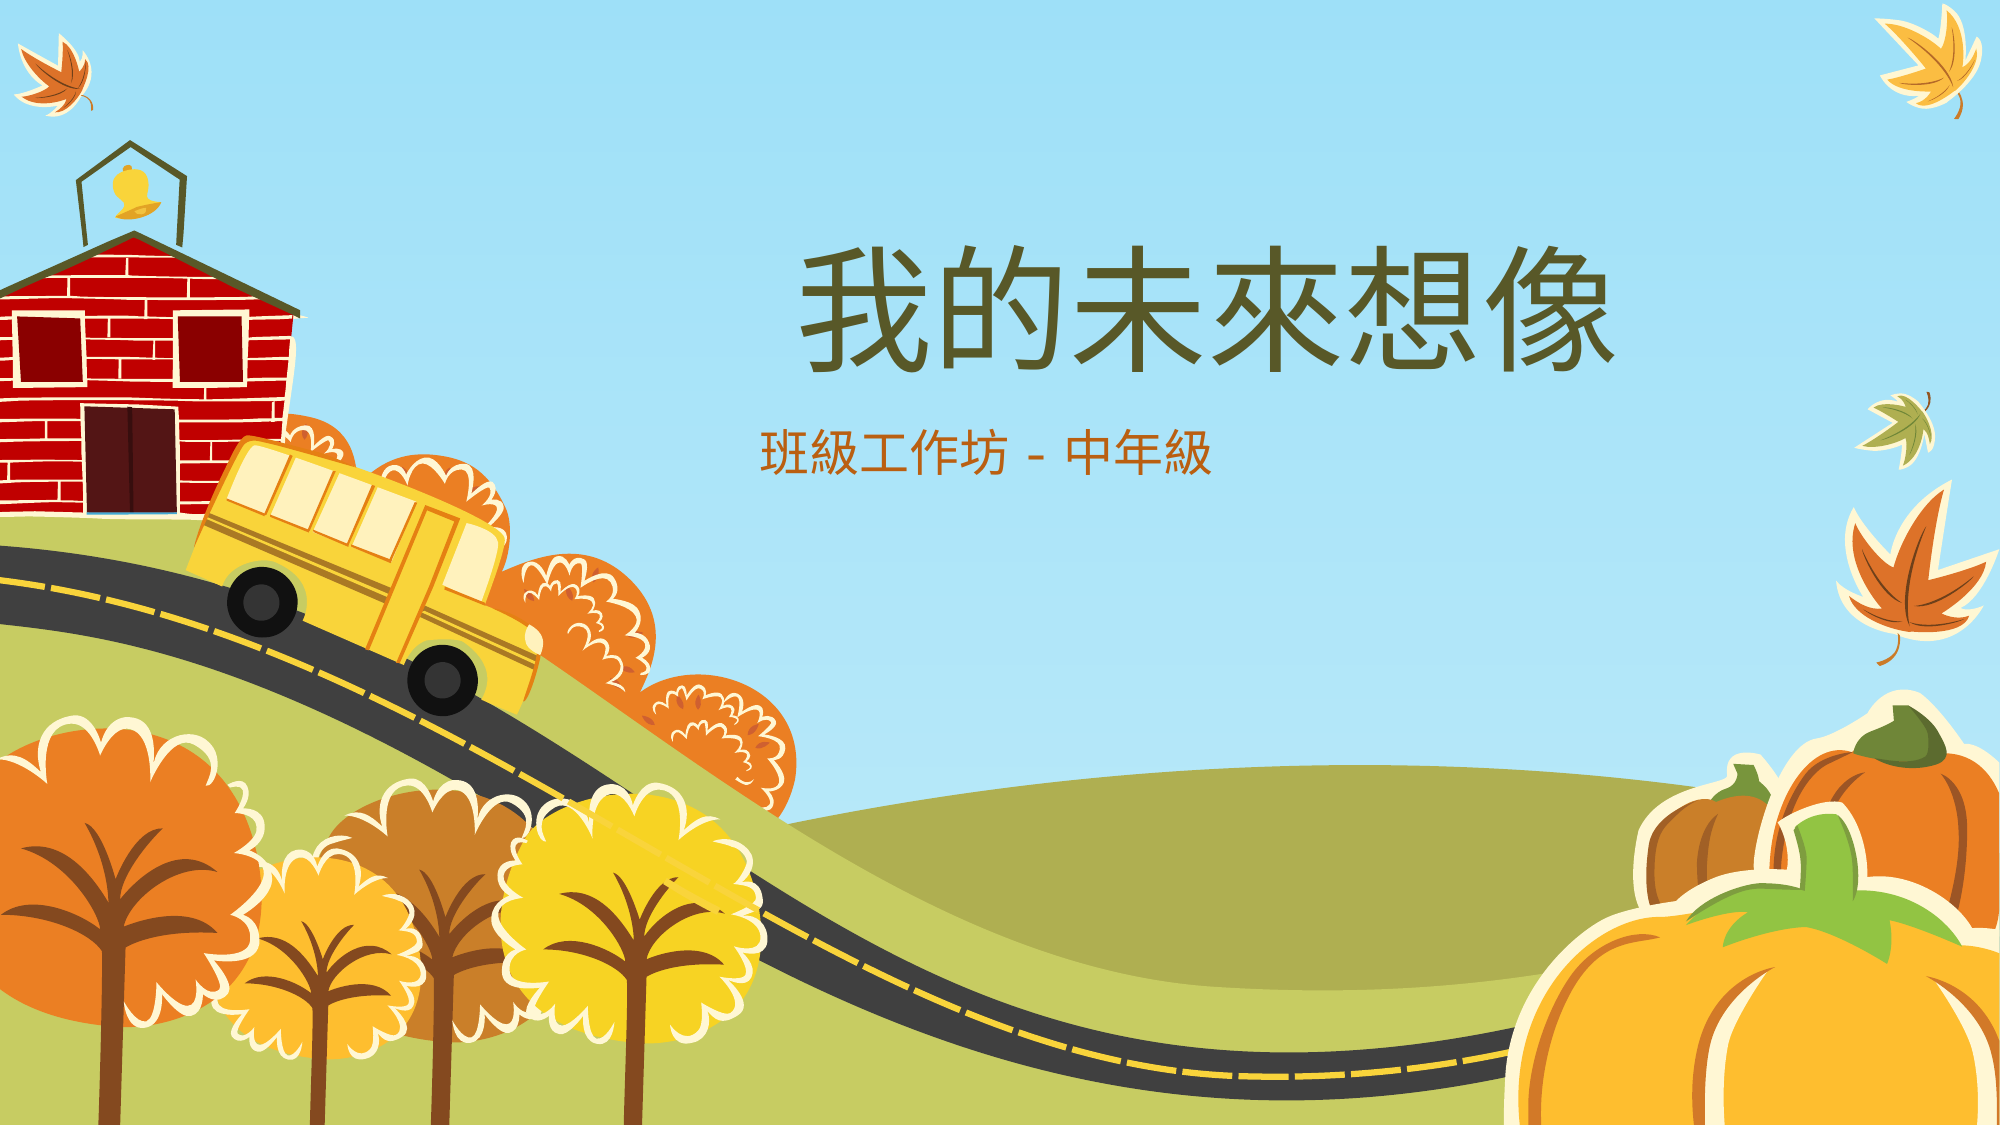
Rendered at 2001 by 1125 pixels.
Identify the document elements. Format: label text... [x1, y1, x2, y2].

subtitle 班級工作坊-中年級 [744, 413, 1685, 659]
title 我的未來想像 [439, 27, 1976, 399]
